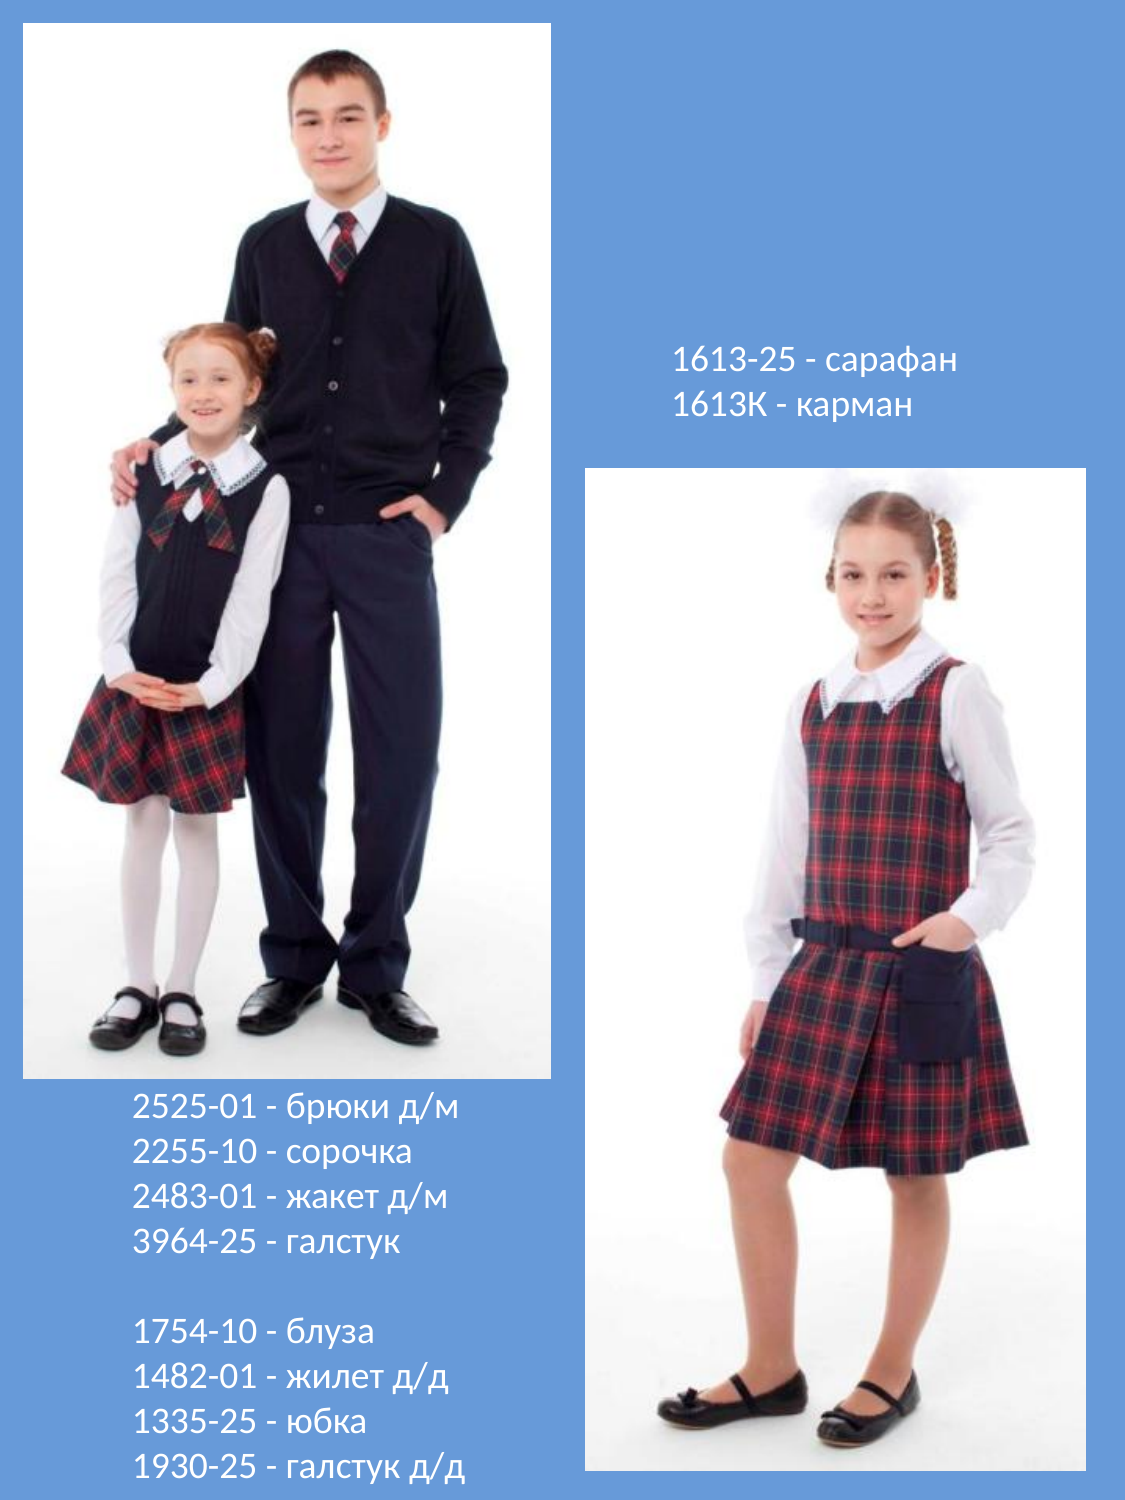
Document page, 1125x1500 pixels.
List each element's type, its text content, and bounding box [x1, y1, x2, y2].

text_box 2525-01 - брюки д/м 2255-10 - сорочка 2483-01 - жакет д/м 3964-25 - галстук 1754-10 - блуза 1482-01 - жилет д/д 1335-25 - юбка 1930-25 - галстук д/д [117, 1066, 504, 1500]
text_box 1613-25 - сарафан 1613К - карман [656, 187, 1043, 481]
picture [585, 468, 1086, 1471]
picture [23, 23, 551, 1079]
